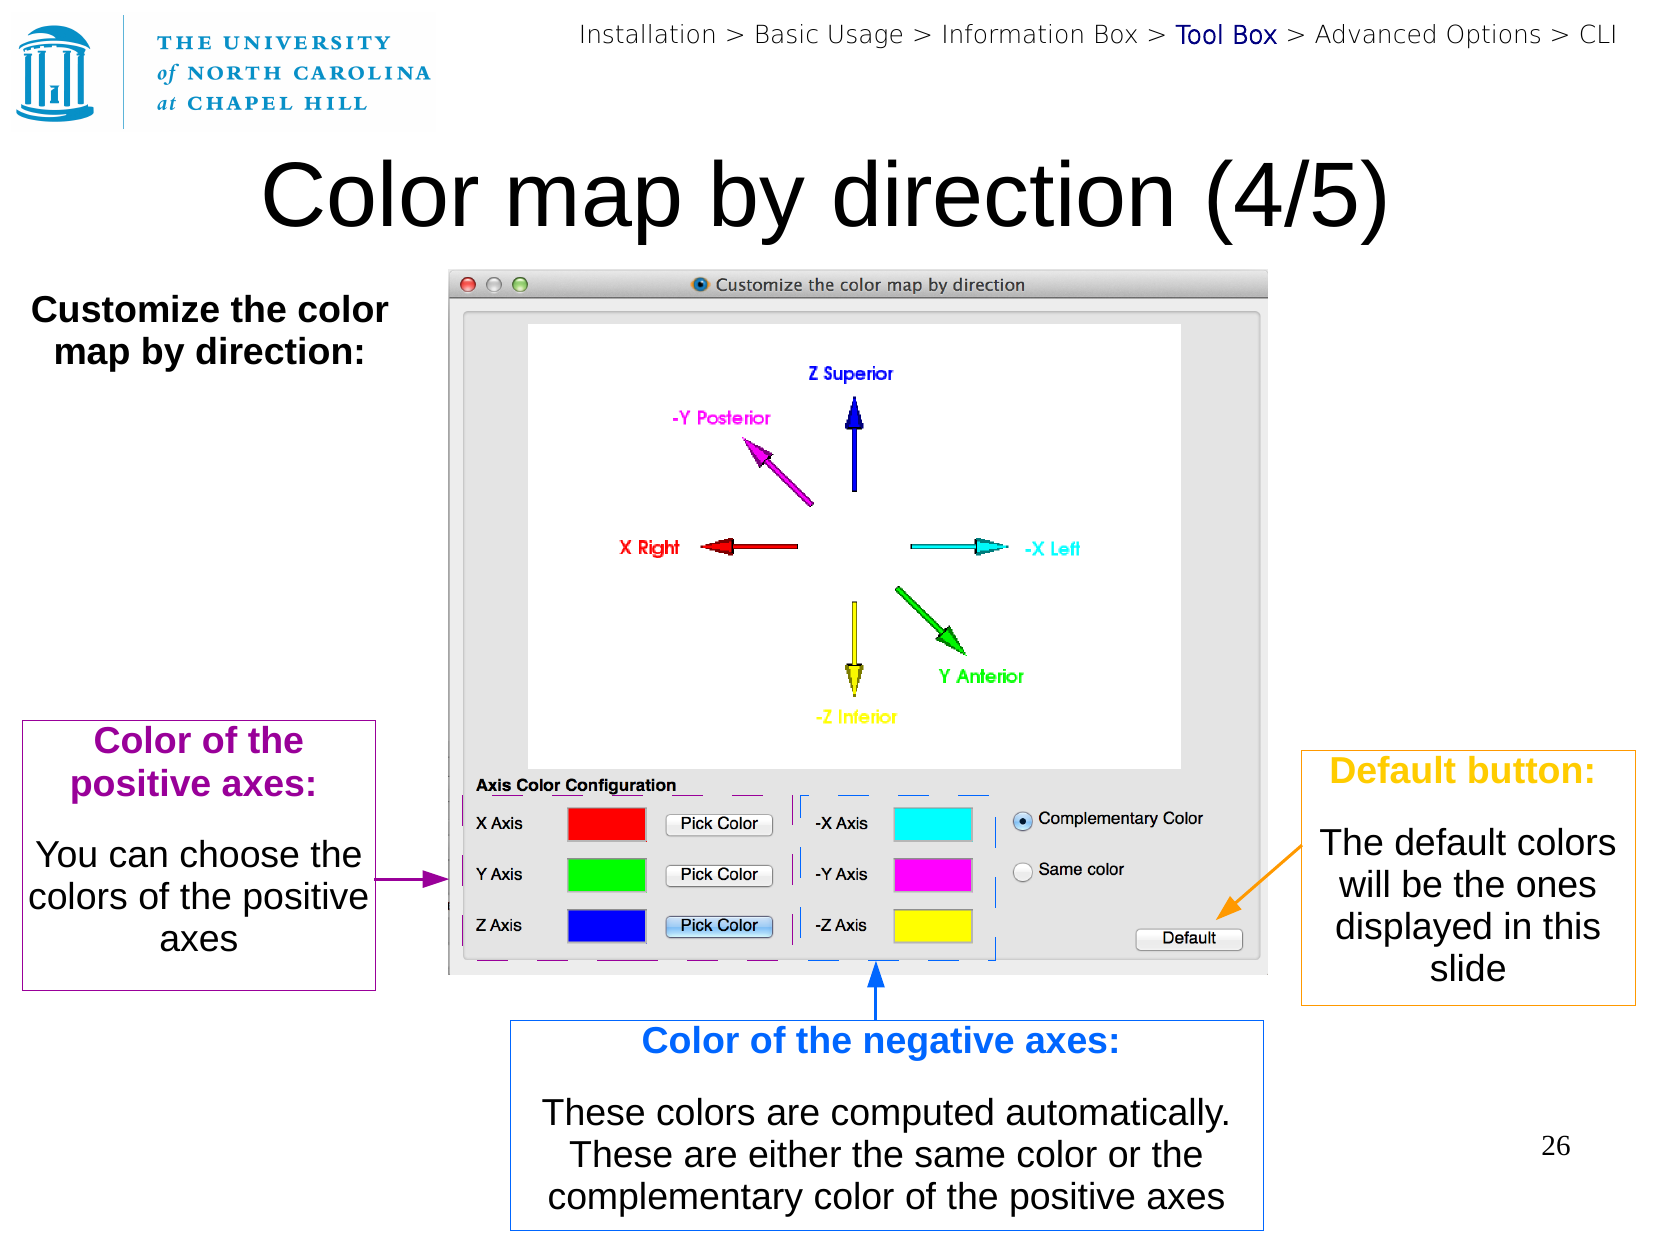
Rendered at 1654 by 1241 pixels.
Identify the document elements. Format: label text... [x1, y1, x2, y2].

list Default button: The default colors will be the ones displayed in this slide [1301, 750, 1636, 1006]
picture [11, 12, 436, 132]
title Color map by direction (4/5) [82, 90, 1571, 298]
list [800, 795, 996, 961]
text_box Installation > Basic Usage > Information Box > Tool Box > Advanced Options > CLI [564, 12, 1654, 58]
list Color of the negative axes: These colors are computed automatically. These are either the same color or the complementary color of the positive axes [510, 1020, 1264, 1231]
list Color of the positive axes: You can choose the colors of the positive axes [22, 720, 376, 991]
text_box Customize the color map by direction: [15, 288, 406, 391]
list [462, 795, 793, 961]
picture [448, 269, 1268, 976]
